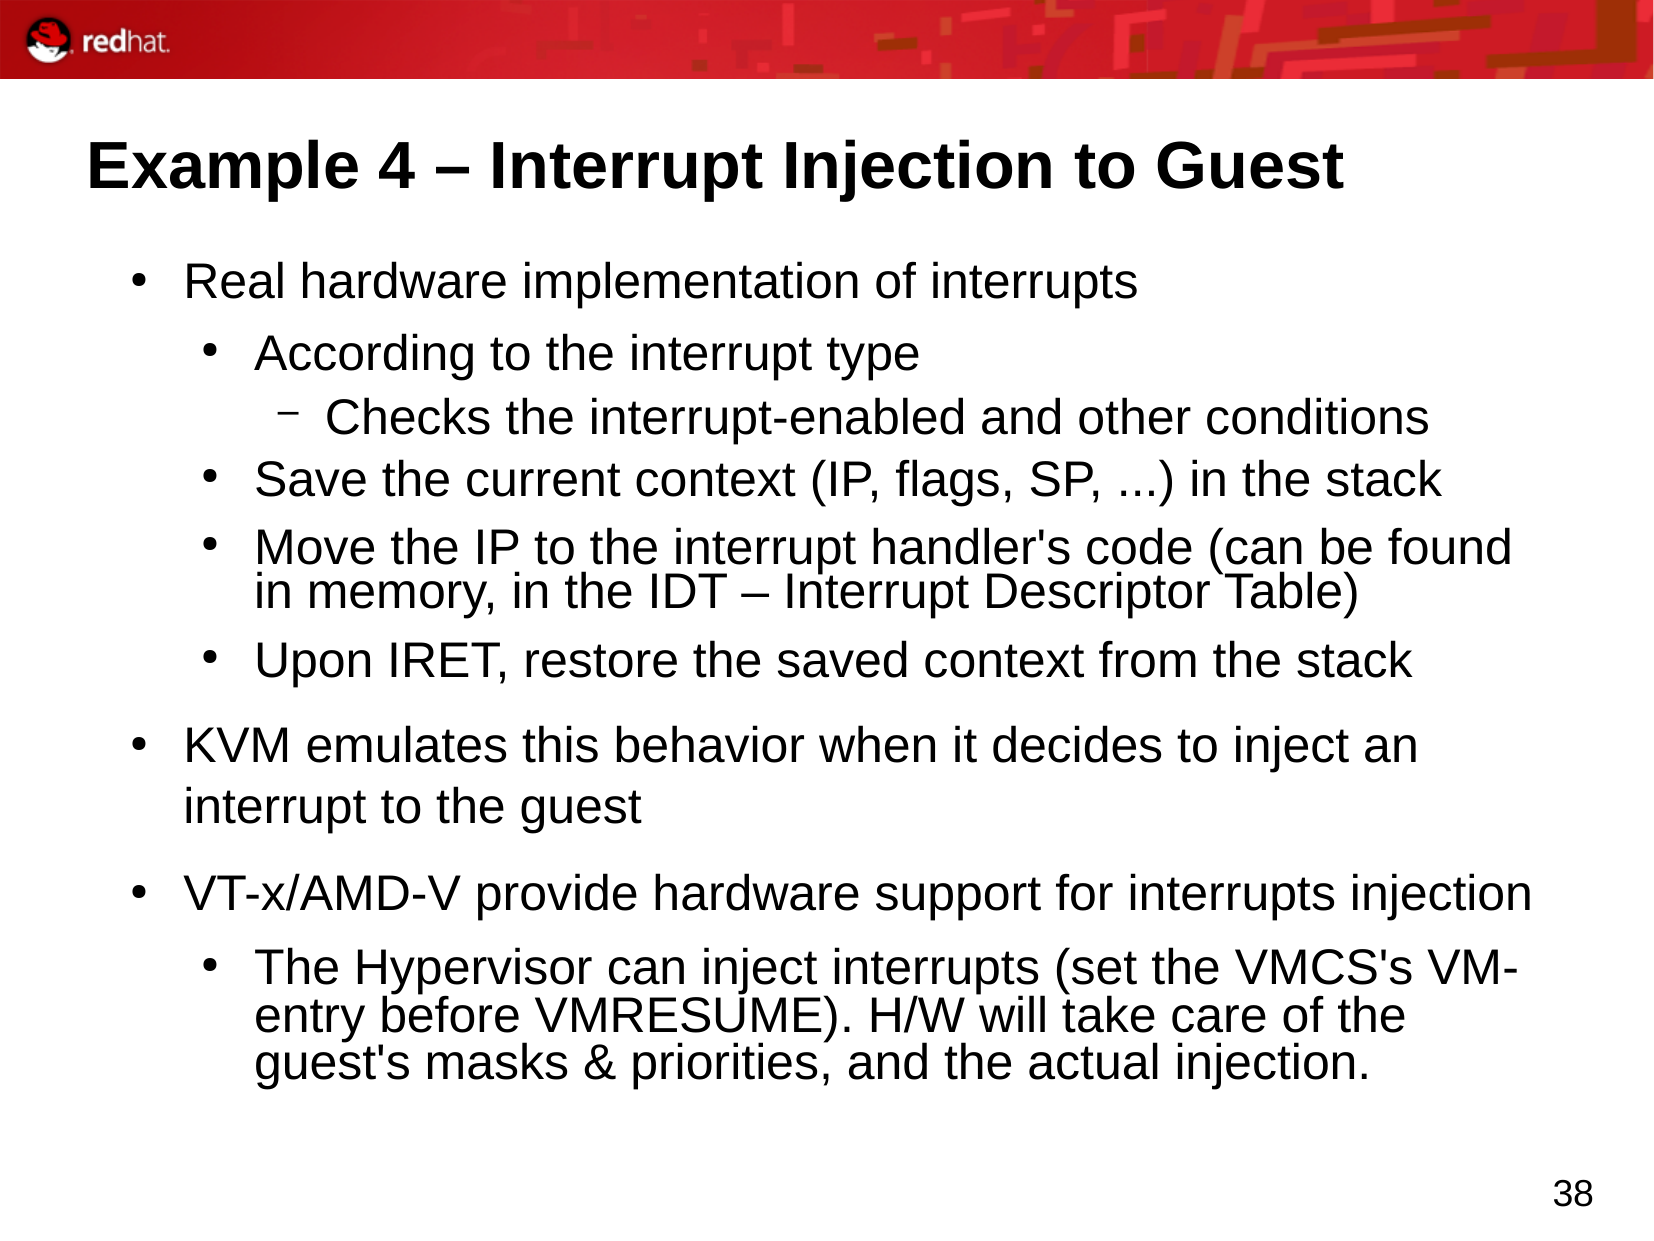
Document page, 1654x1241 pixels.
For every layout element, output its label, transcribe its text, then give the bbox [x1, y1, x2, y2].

picture [0, 0, 1654, 79]
list Real hardware implementation of interrupts According to the interrupt type Checks the interrupt-enabled and other conditions Save the current context (IP, flags, SP, ...) in the stack Move the IP to the interrupt handler's code (can be found in memory, in the IDT – Interrupt Descriptor Table) Upon IRET, restore the saved context from the stack KVM emulates this behavior when it decides to inject an interrupt to the guest VT-x/AMD-V provide hardware support for interrupts injection The Hypervisor can inject interrupts (set the VMCS's VM-entry before VMRESUME). H/W will take care of the guest's masks & priorities, and the actual injection. [112, 247, 1538, 1084]
title Example 4 – Interrupt Injection to Guest [86, 93, 1576, 244]
